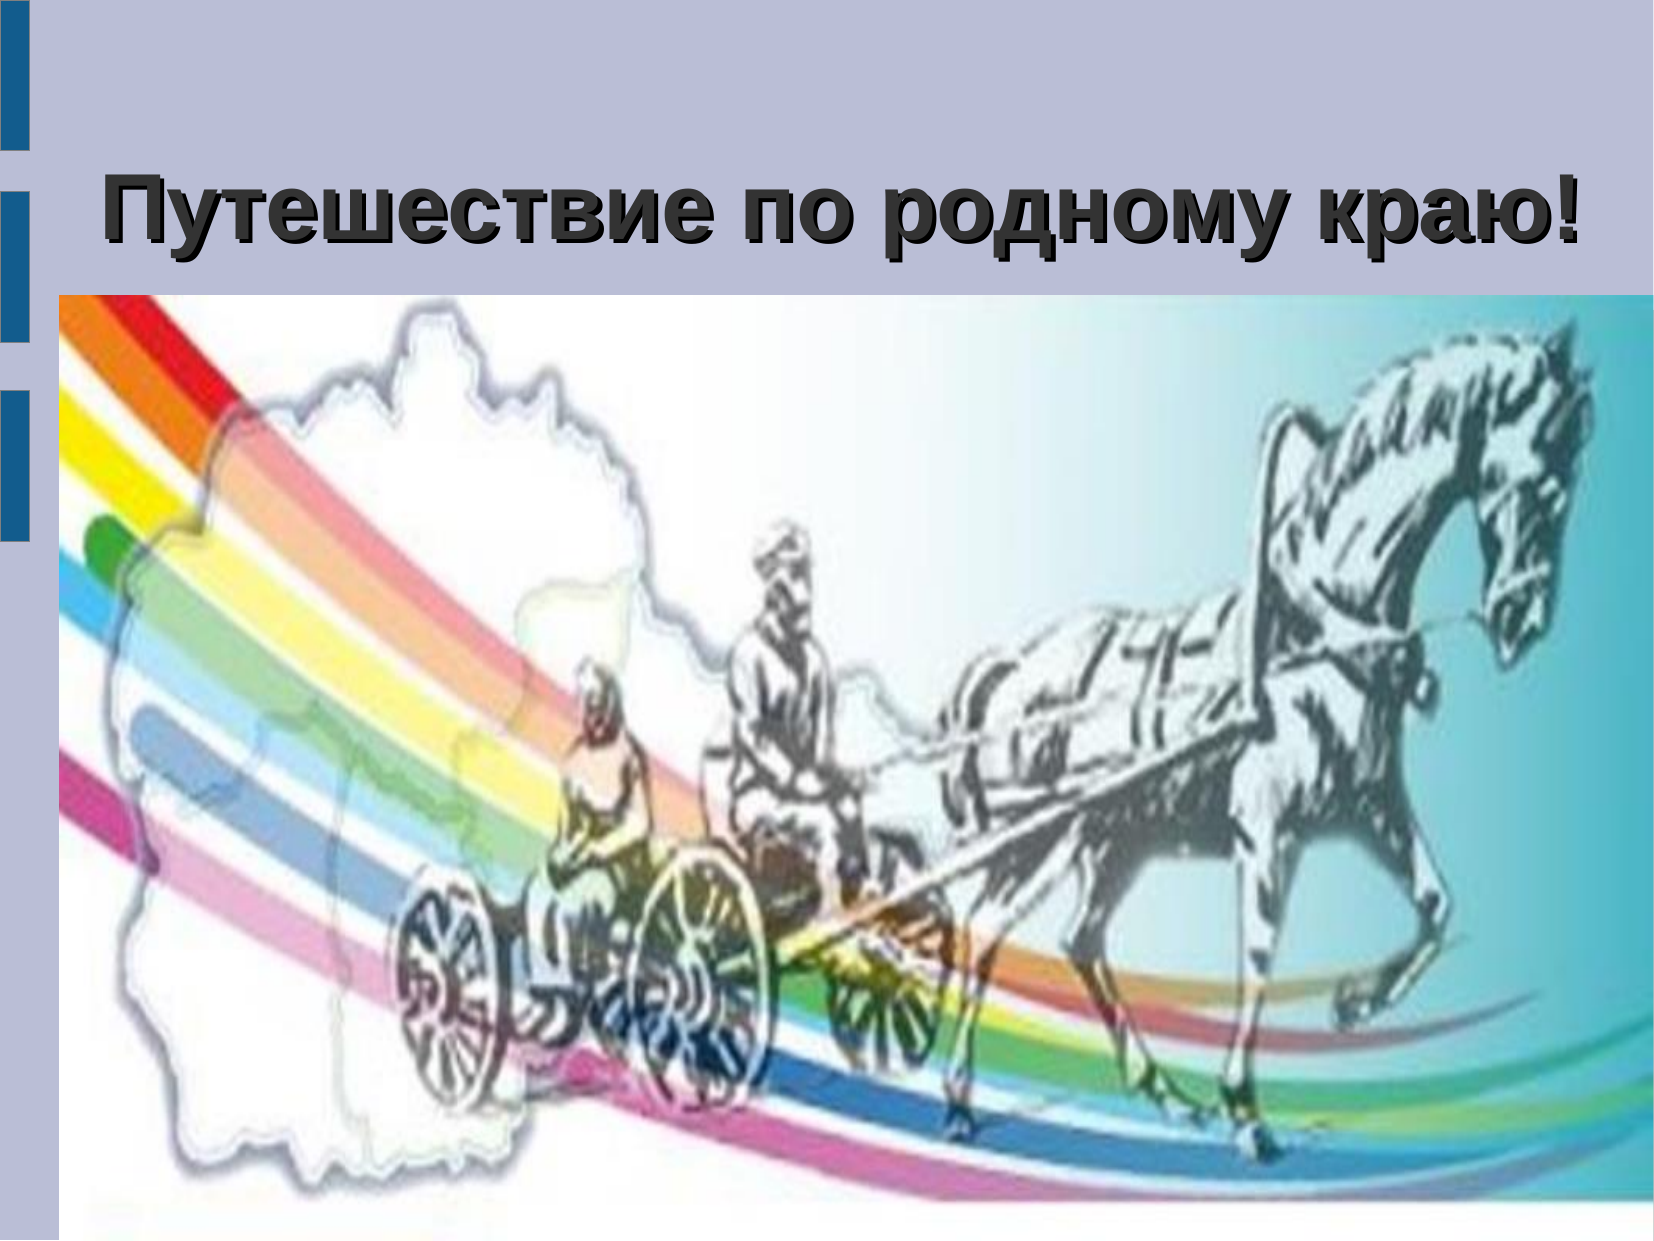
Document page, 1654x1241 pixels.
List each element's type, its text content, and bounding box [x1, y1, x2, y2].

text_box Путешествие по родному краю! [88, 88, 1595, 325]
picture [59, 295, 1654, 1241]
